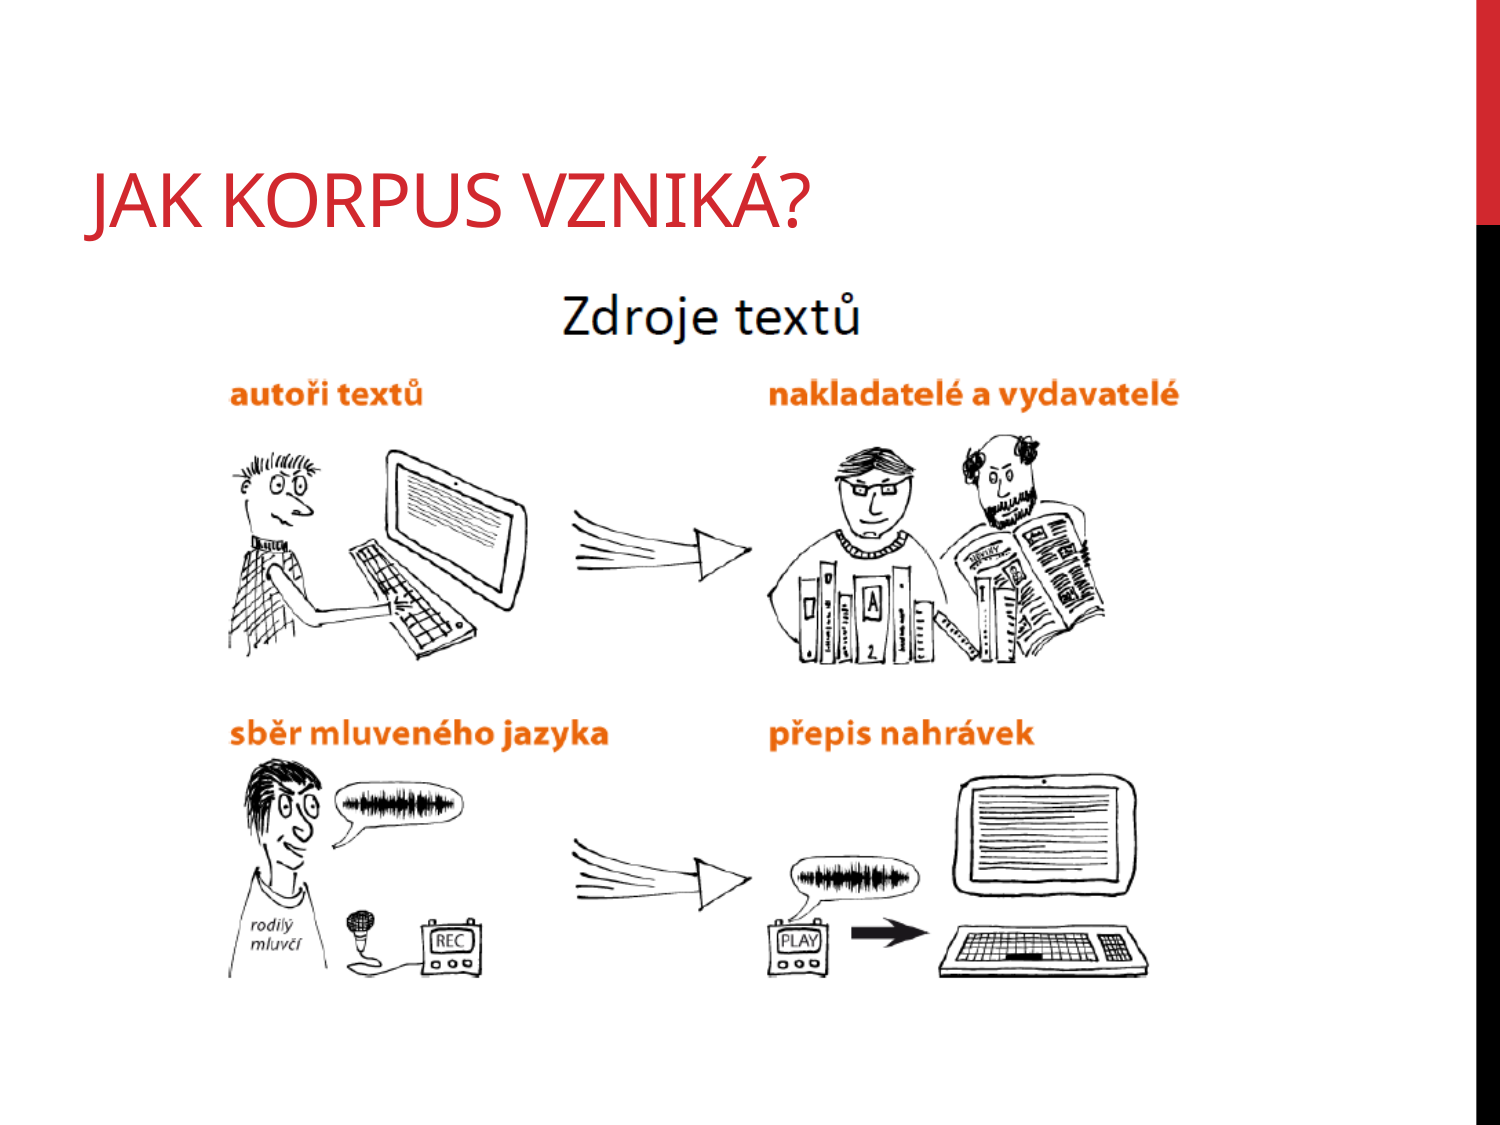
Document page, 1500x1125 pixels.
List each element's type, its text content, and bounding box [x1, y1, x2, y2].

title Jak korpus vzniká? [75, 25, 1026, 251]
picture [201, 287, 1224, 988]
